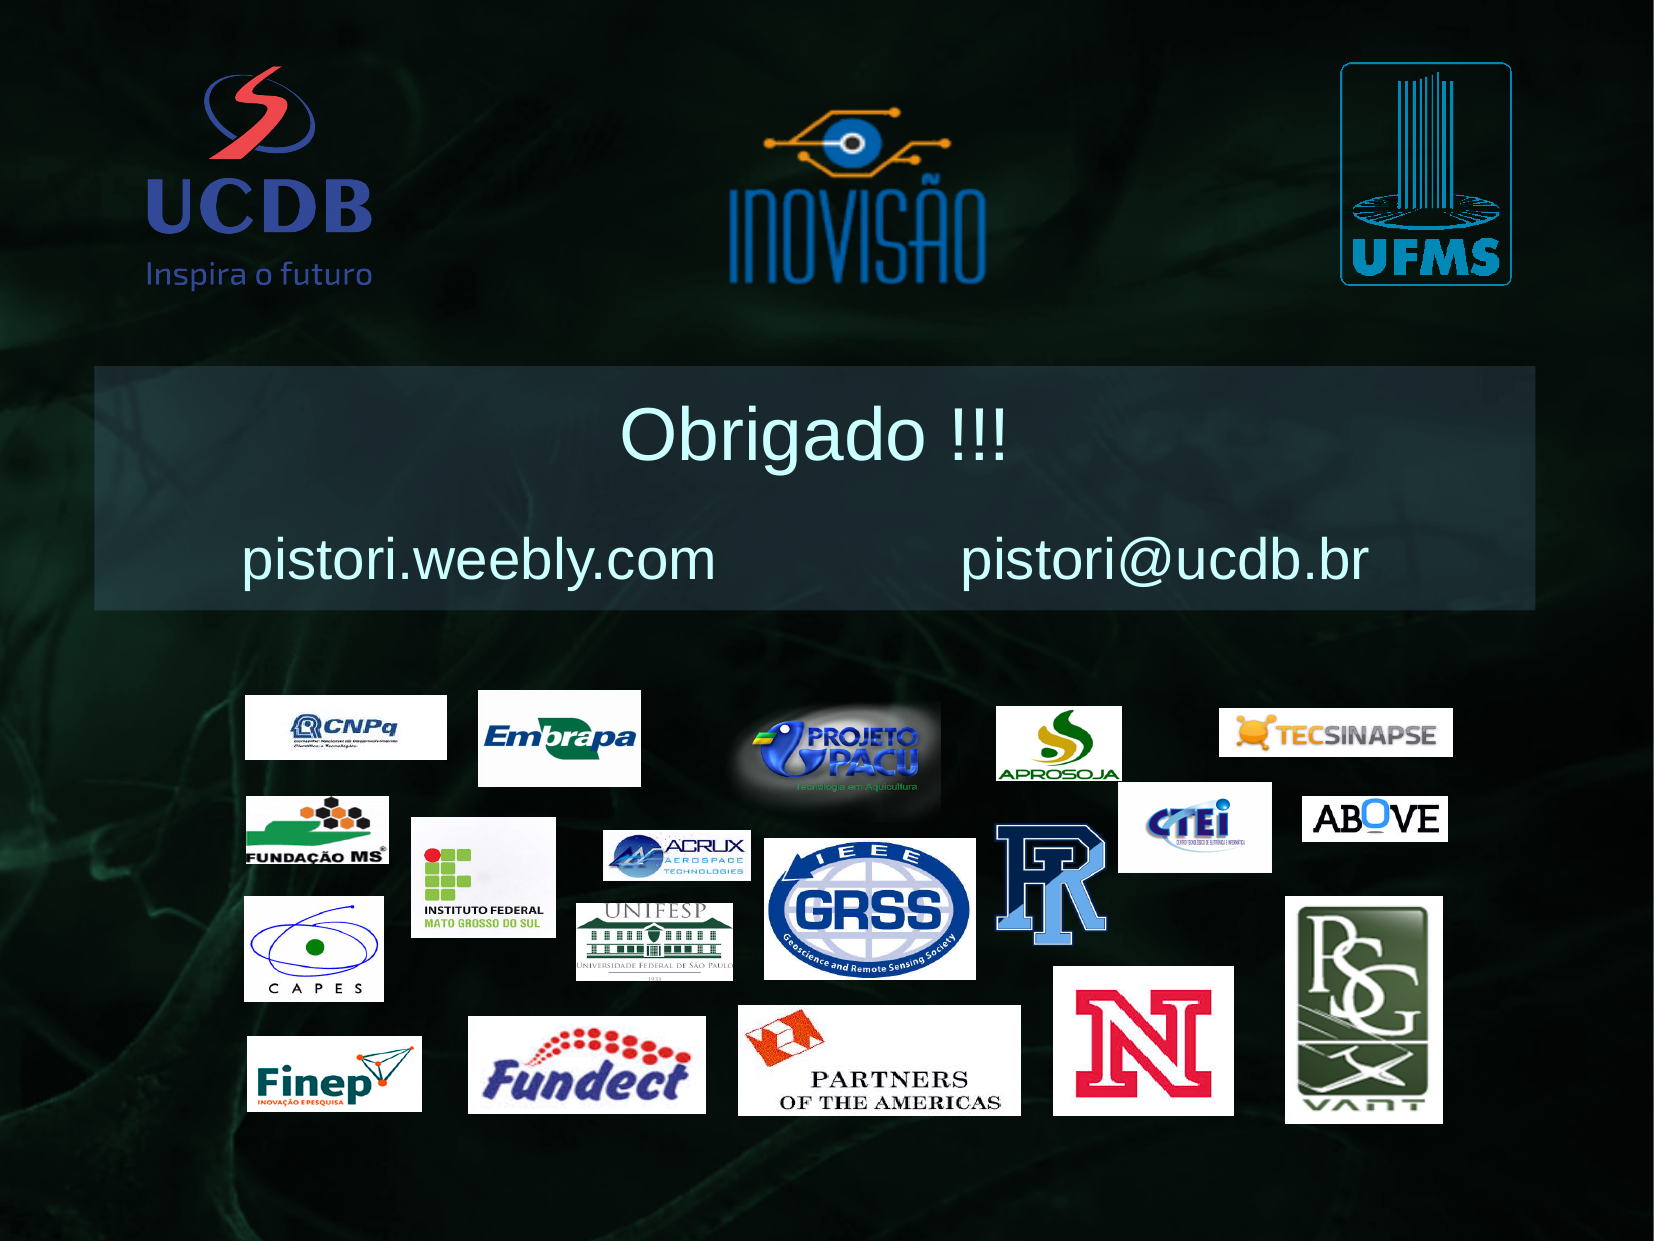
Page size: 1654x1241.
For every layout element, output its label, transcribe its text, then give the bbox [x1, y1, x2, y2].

picture [0, 0, 1654, 1241]
text_box Obrigado !!! pistori.weebly.com pistori@ucdb.br [94, 366, 1536, 611]
